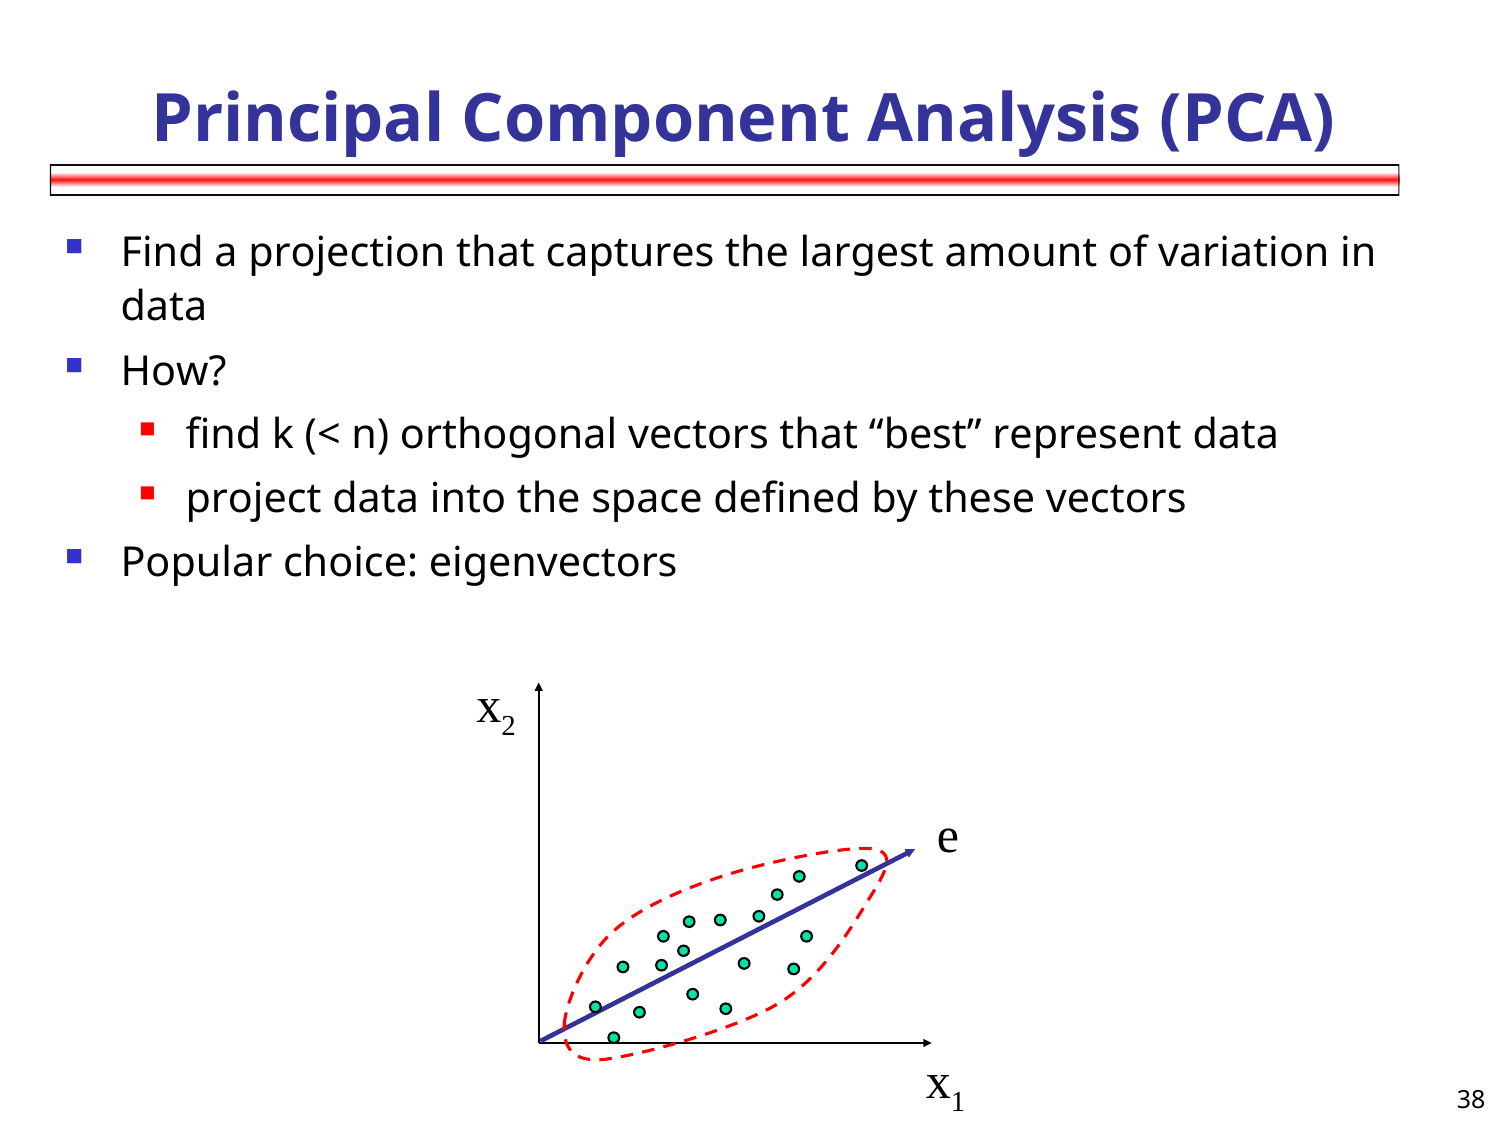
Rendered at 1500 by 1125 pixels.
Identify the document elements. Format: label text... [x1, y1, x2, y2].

list Find a projection that captures the largest amount of variation in data How? find k (< n) orthogonal vectors that “best” represent data project data into the space defined by these vectors Popular choice: eigenvectors [49, 212, 1425, 597]
text_box <number> [1187, 1062, 1500, 1125]
text_box x1 [911, 1041, 981, 1125]
text_box x2 [461, 665, 531, 749]
title Principal Component Analysis (PCA) [24, 24, 1463, 163]
text_box e [922, 794, 975, 870]
